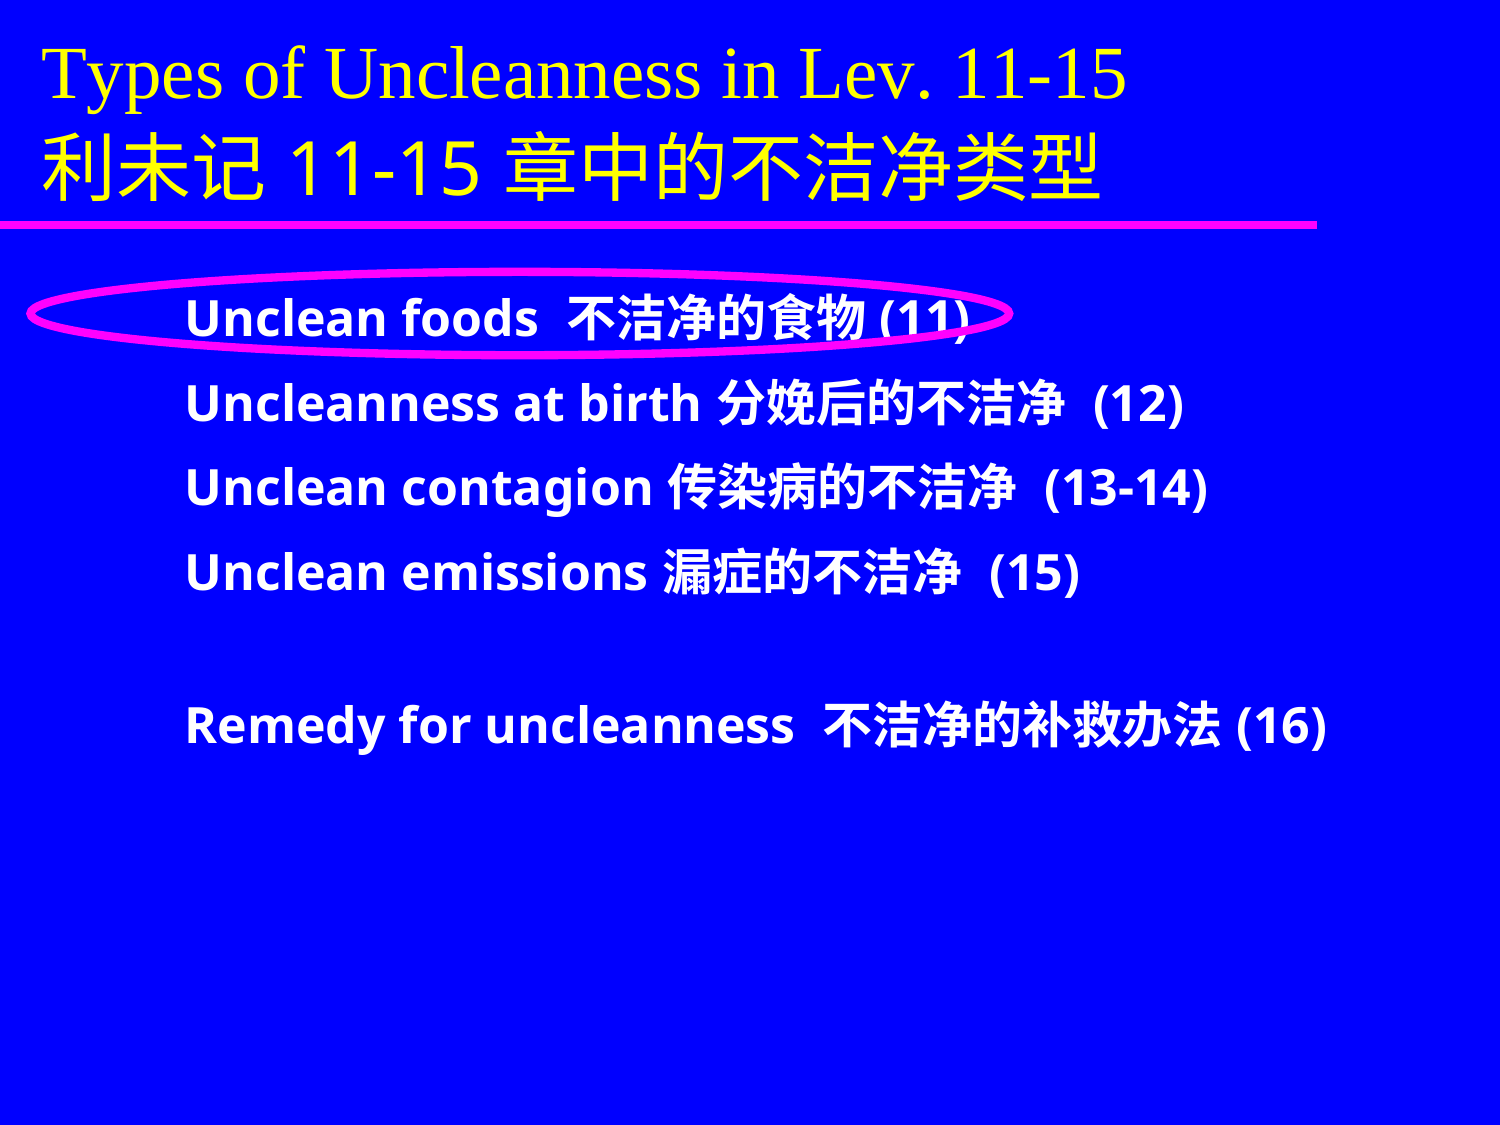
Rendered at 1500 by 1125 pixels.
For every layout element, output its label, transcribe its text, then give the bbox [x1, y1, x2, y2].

title Types of Uncleanness in Lev. 11-15 利未记11-15章中的不洁净类型 [26, 39, 1461, 225]
list Unclean foods 不洁净的食物(11) Uncleanness at birth分娩后的不洁净 (12) Unclean contagion传染病的不洁净 (13-14) Unclean emissions漏症的不洁净 (15) Remedy for uncleanness 不洁净的补救办法(16) [169, 276, 1004, 351]
list Unclean foods 不洁净的食物(11) Uncleanness at birth分娩后的不洁净 (12) Unclean contagion传染病的不洁净 (13-14) Unclean emissions漏症的不洁净 (15) Remedy for uncleanness 不洁净的补救办法(16) [169, 275, 1438, 951]
